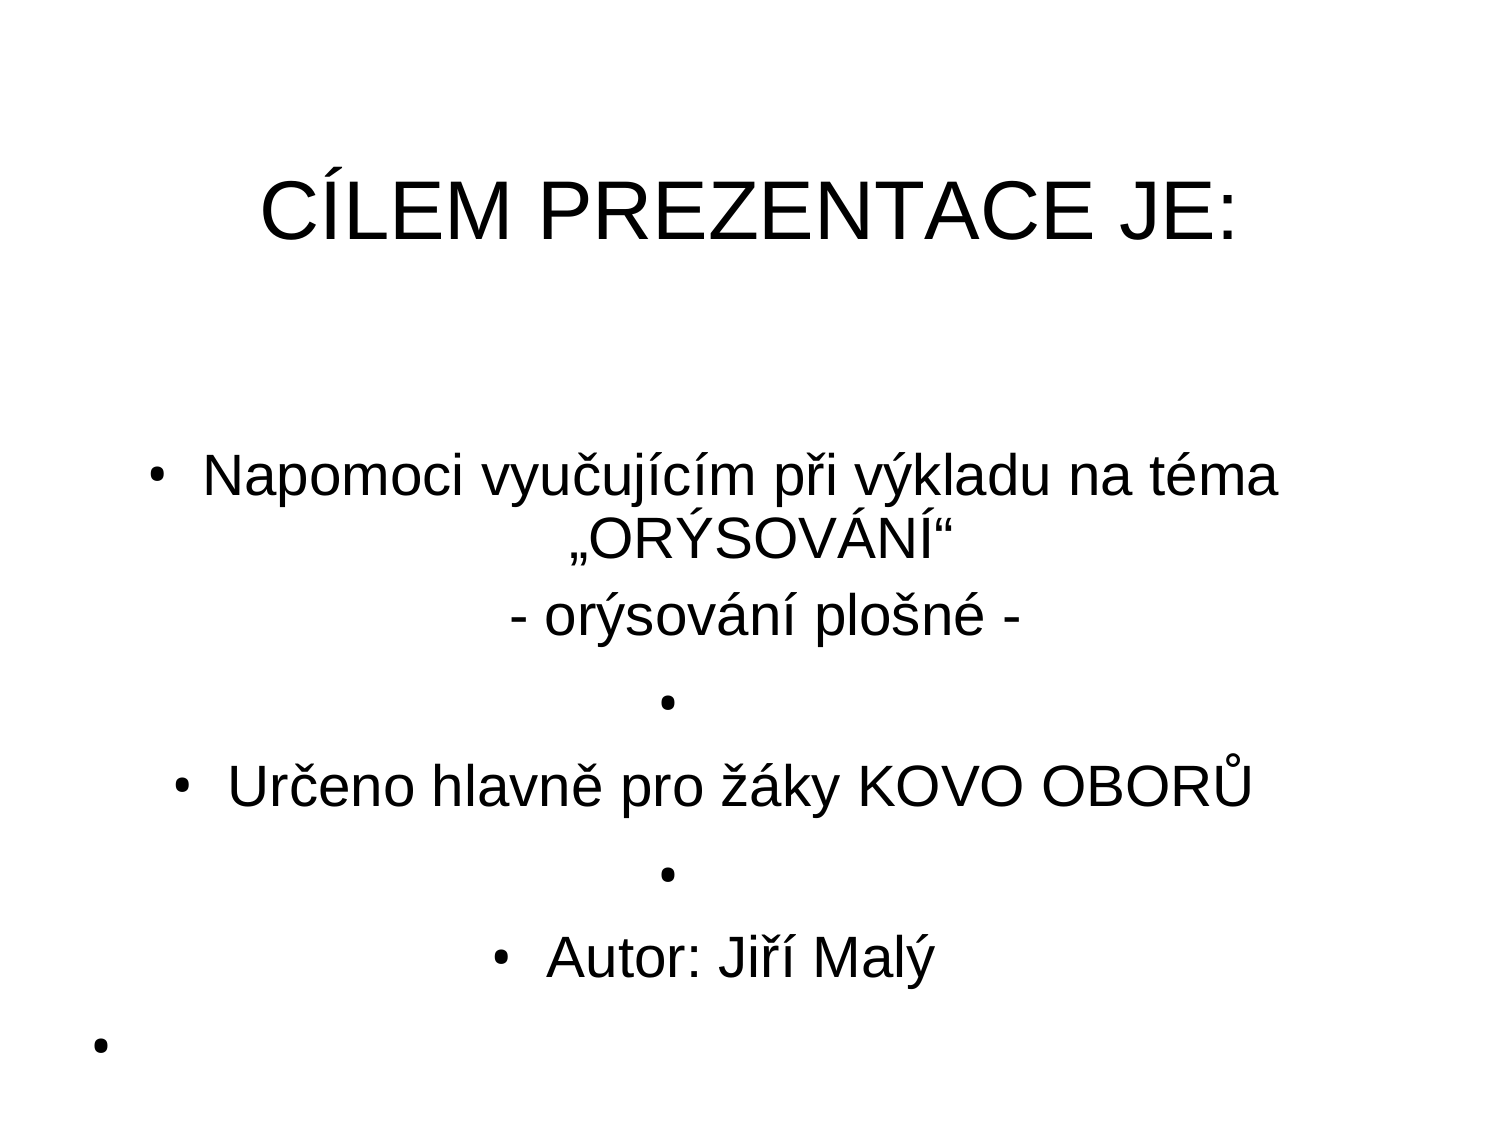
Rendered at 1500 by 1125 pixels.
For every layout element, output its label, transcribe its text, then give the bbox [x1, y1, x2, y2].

list Napomoci vyučujícím při výkladu na téma „ORÝSOVÁNÍ“ - orýsování plošné - Určeno hlavně pro žáky KOVO OBORŮ Autor: Jiří Malý [75, 437, 1426, 1005]
title CÍLEM PREZENTACE JE: [75, 112, 1426, 300]
